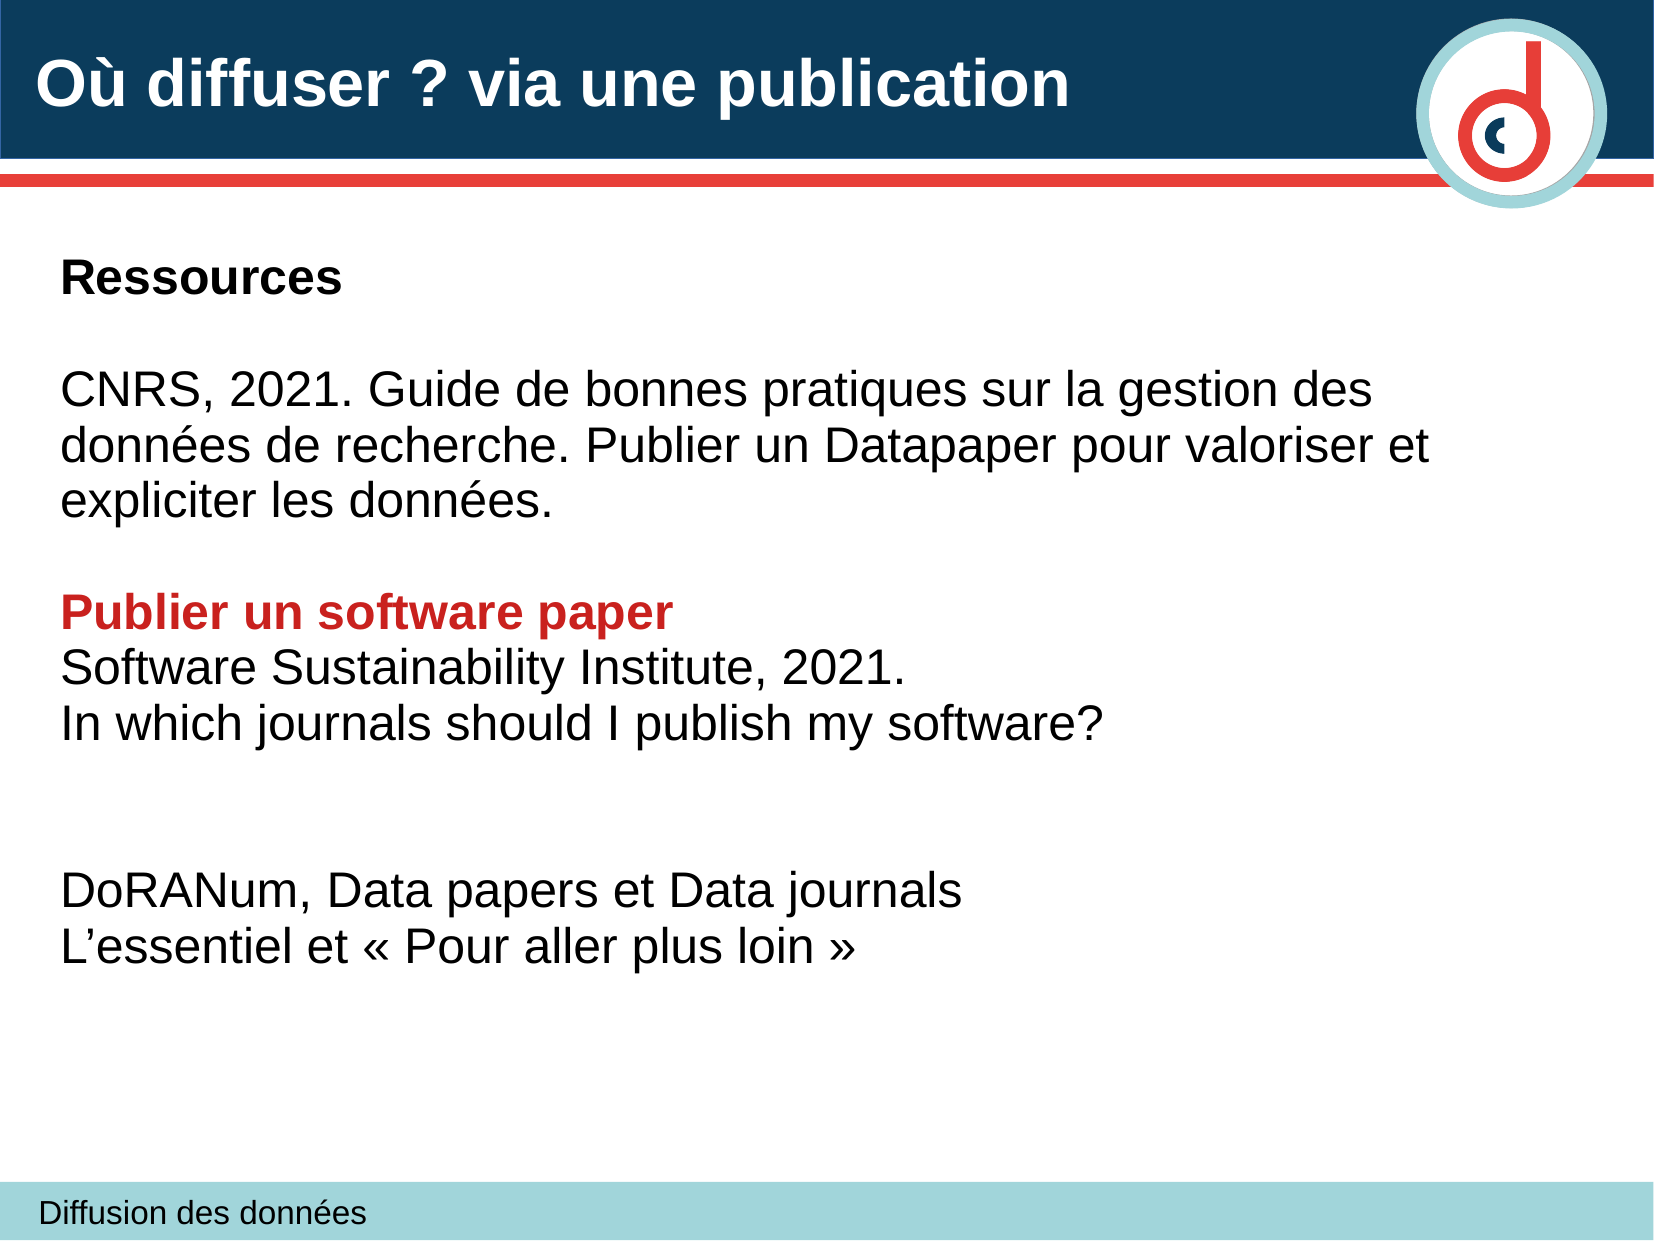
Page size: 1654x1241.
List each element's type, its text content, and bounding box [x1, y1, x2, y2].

title Où diffuser ? via une publication [35, 11, 1430, 159]
text_box Diffusion des données [23, 1187, 621, 1241]
text_box Ressources CNRS, 2021. Guide de bonnes pratiques sur la gestion des données de recherche. Publier un Datapaper pour valoriser et expliciter les données. Publier un software paper Software Sustainability Institute, 2021. In which journals should I publish my software? DoRANum, Data papers et Data journals L’essentiel et « Pour aller plus loin » [45, 242, 1536, 1152]
